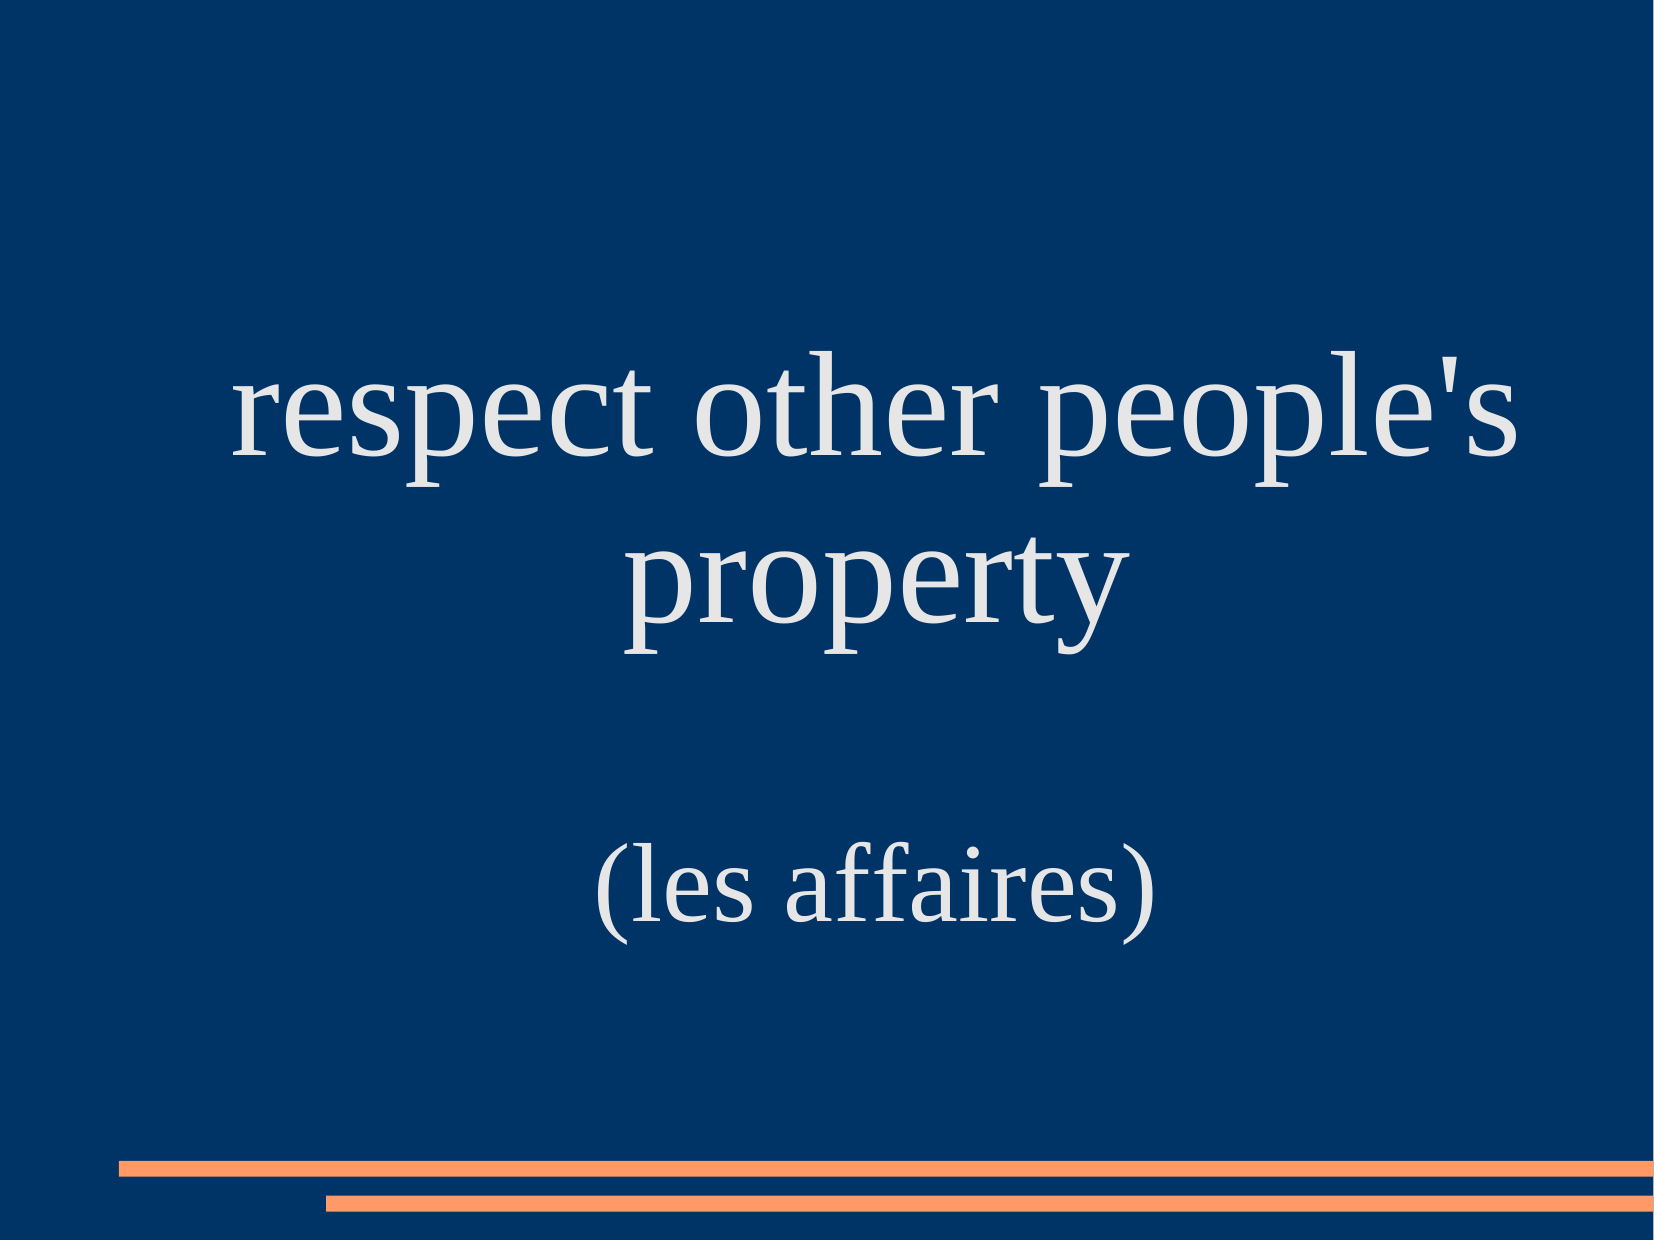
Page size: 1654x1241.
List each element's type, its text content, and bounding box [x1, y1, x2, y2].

list respect other people's property (les affaires) [121, 322, 1561, 1132]
